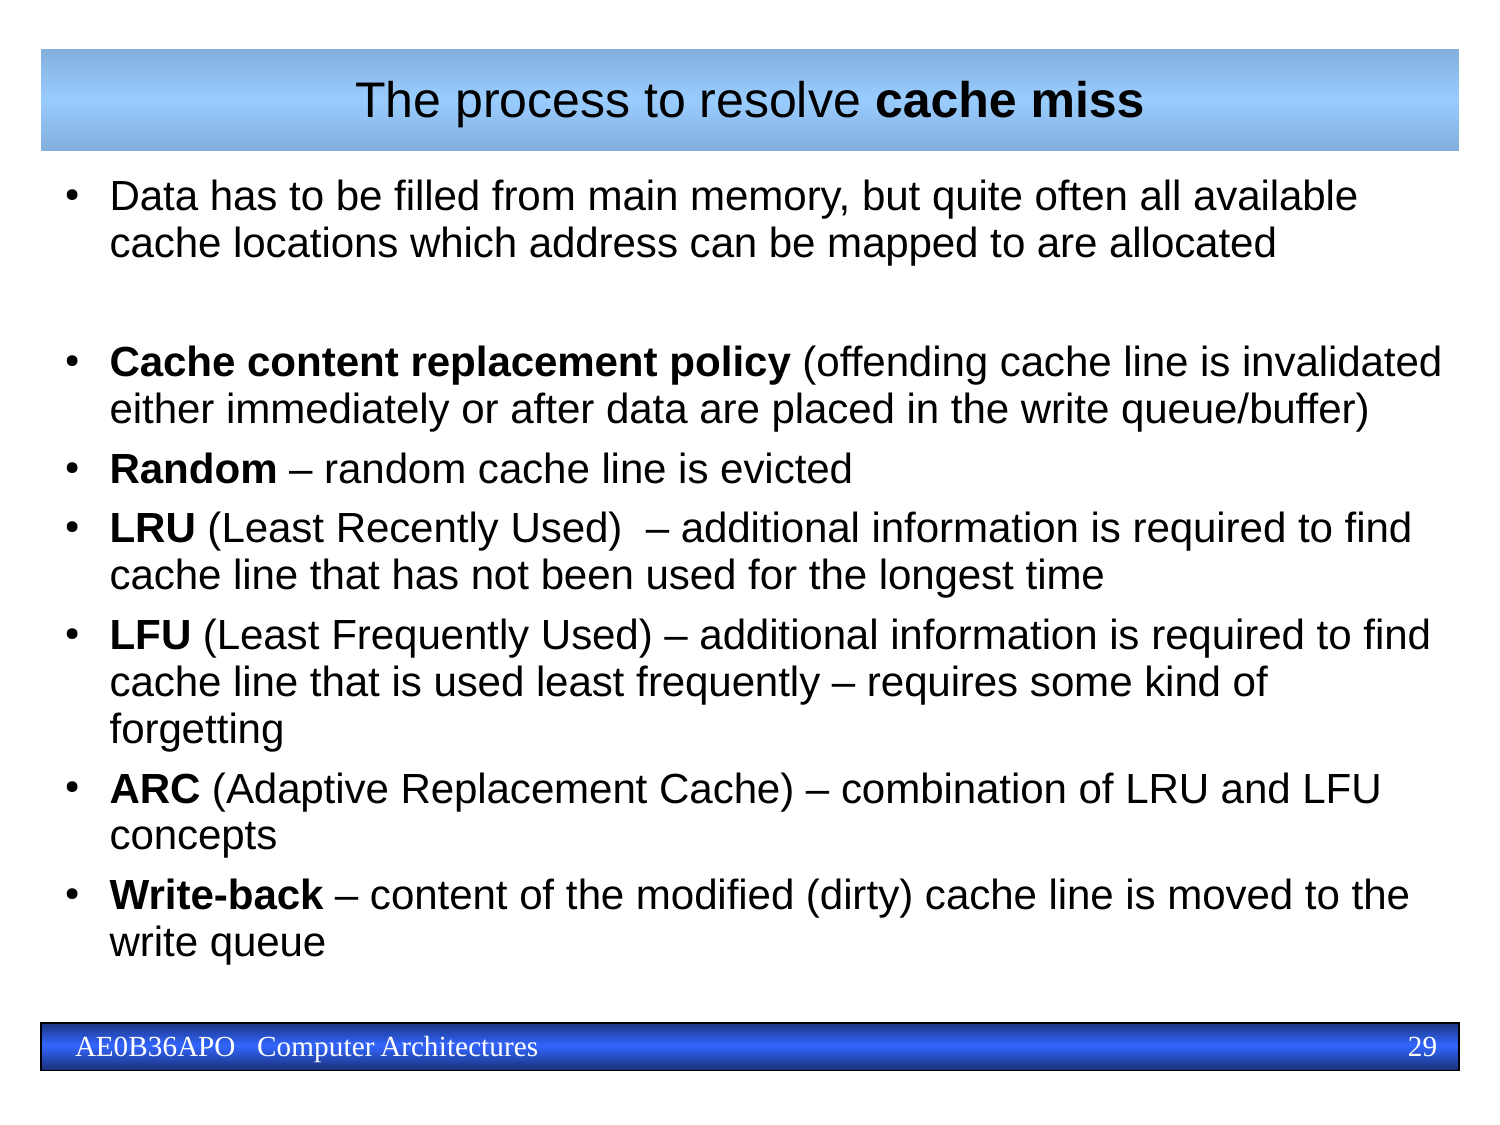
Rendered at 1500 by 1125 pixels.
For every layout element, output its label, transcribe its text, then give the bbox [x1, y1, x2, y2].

title The process to resolve cache miss [41, 49, 1459, 151]
list Data has to be filled from main memory, but quite often all available cache locations which address can be mapped to are allocated Cache content replacement policy (offending cache line is invalidated either immediately or after data are placed in the write queue/buffer) Random – random cache line is evicted LRU (Least Recently Used) – additional information is required to find cache line that has not been used for the longest time LFU (Least Frequently Used) – additional information is required to find cache line that is used least frequently – requires some kind of forgetting ARC (Adaptive Replacement Cache) – combination of LRU and LFU concepts Write-back – content of the modified (dirty) cache line is moved to the write queue [49, 172, 1450, 1013]
